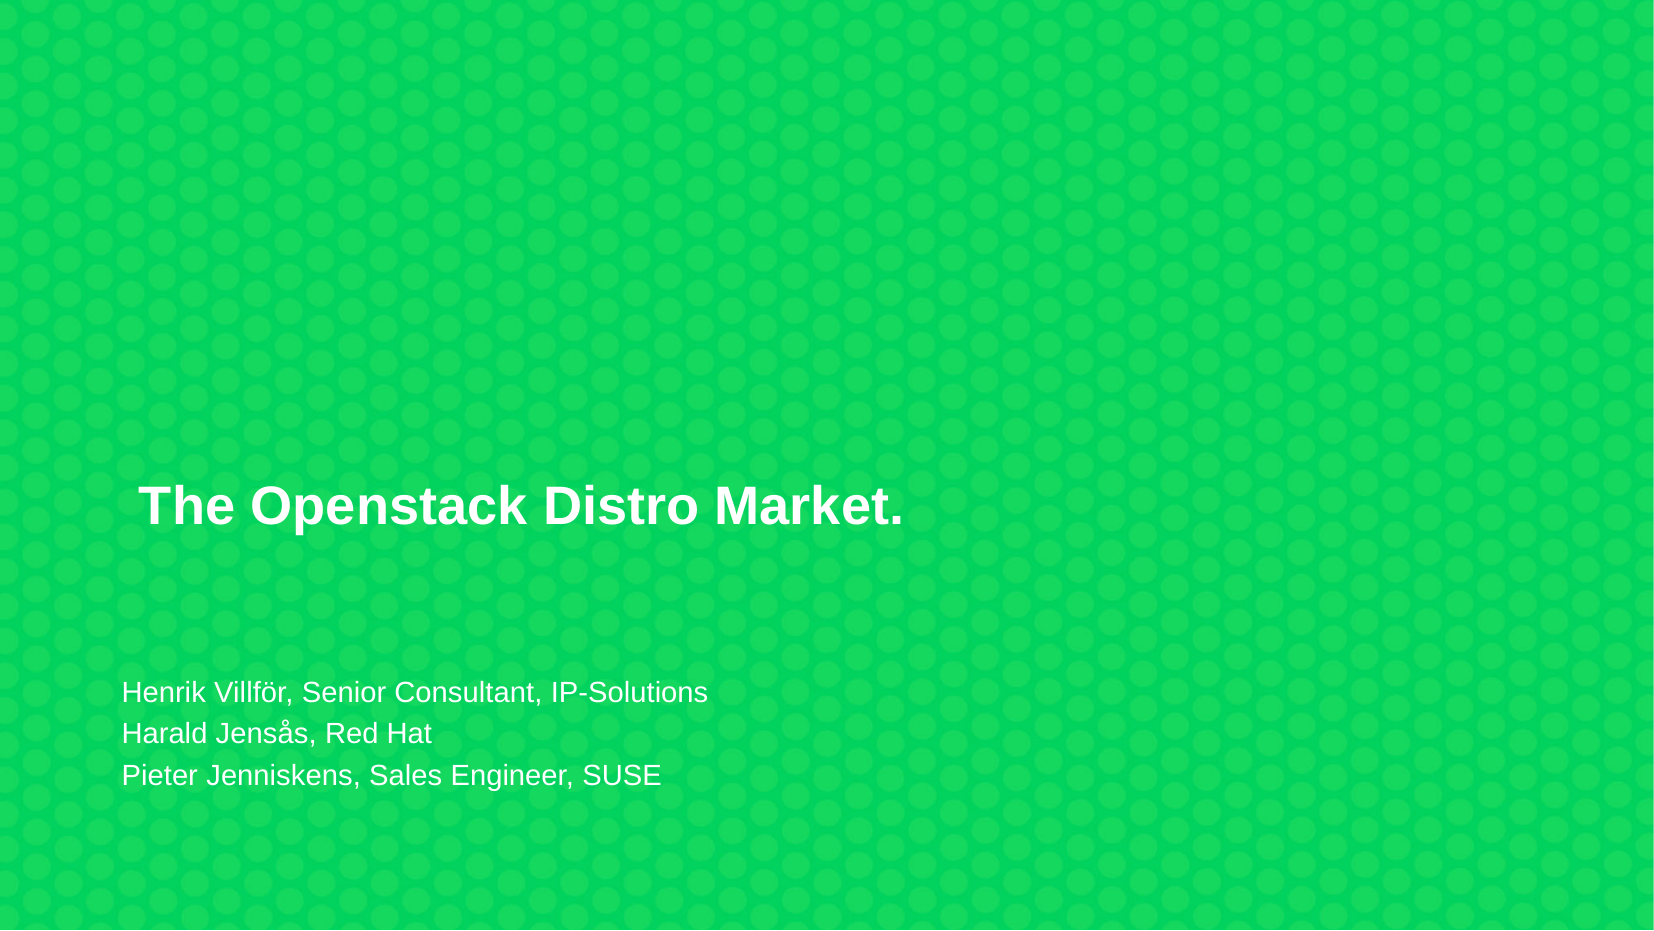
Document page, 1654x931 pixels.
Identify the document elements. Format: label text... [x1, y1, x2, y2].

list Henrik Villför, Senior Consultant, IP-Solutions Harald Jensås, Red Hat Pieter Jenniskens, Sales Engineer, SUSE [121, 675, 879, 896]
picture [0, 0, 1654, 930]
text_box The Openstack Distro Market. [124, 330, 1533, 682]
